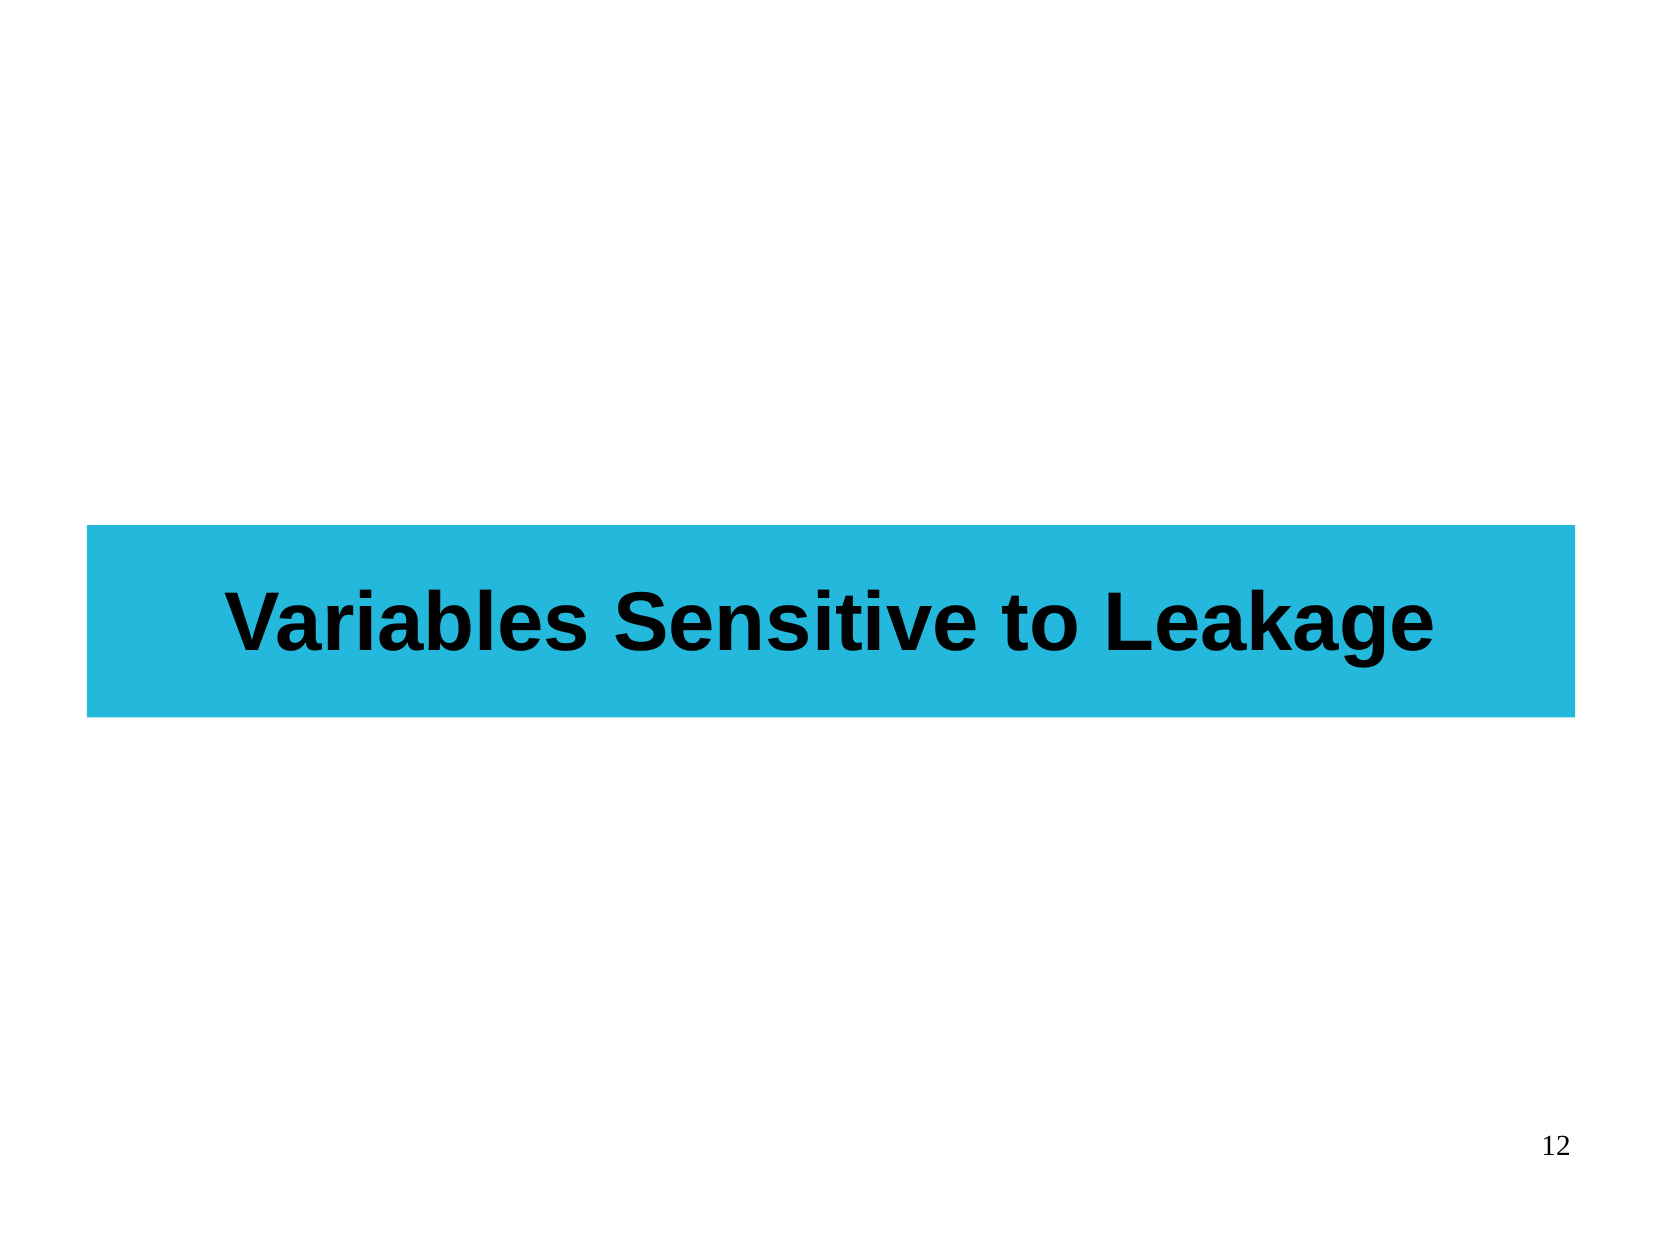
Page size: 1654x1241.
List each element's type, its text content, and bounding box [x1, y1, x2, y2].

title Variables Sensitive to Leakage [86, 525, 1576, 718]
